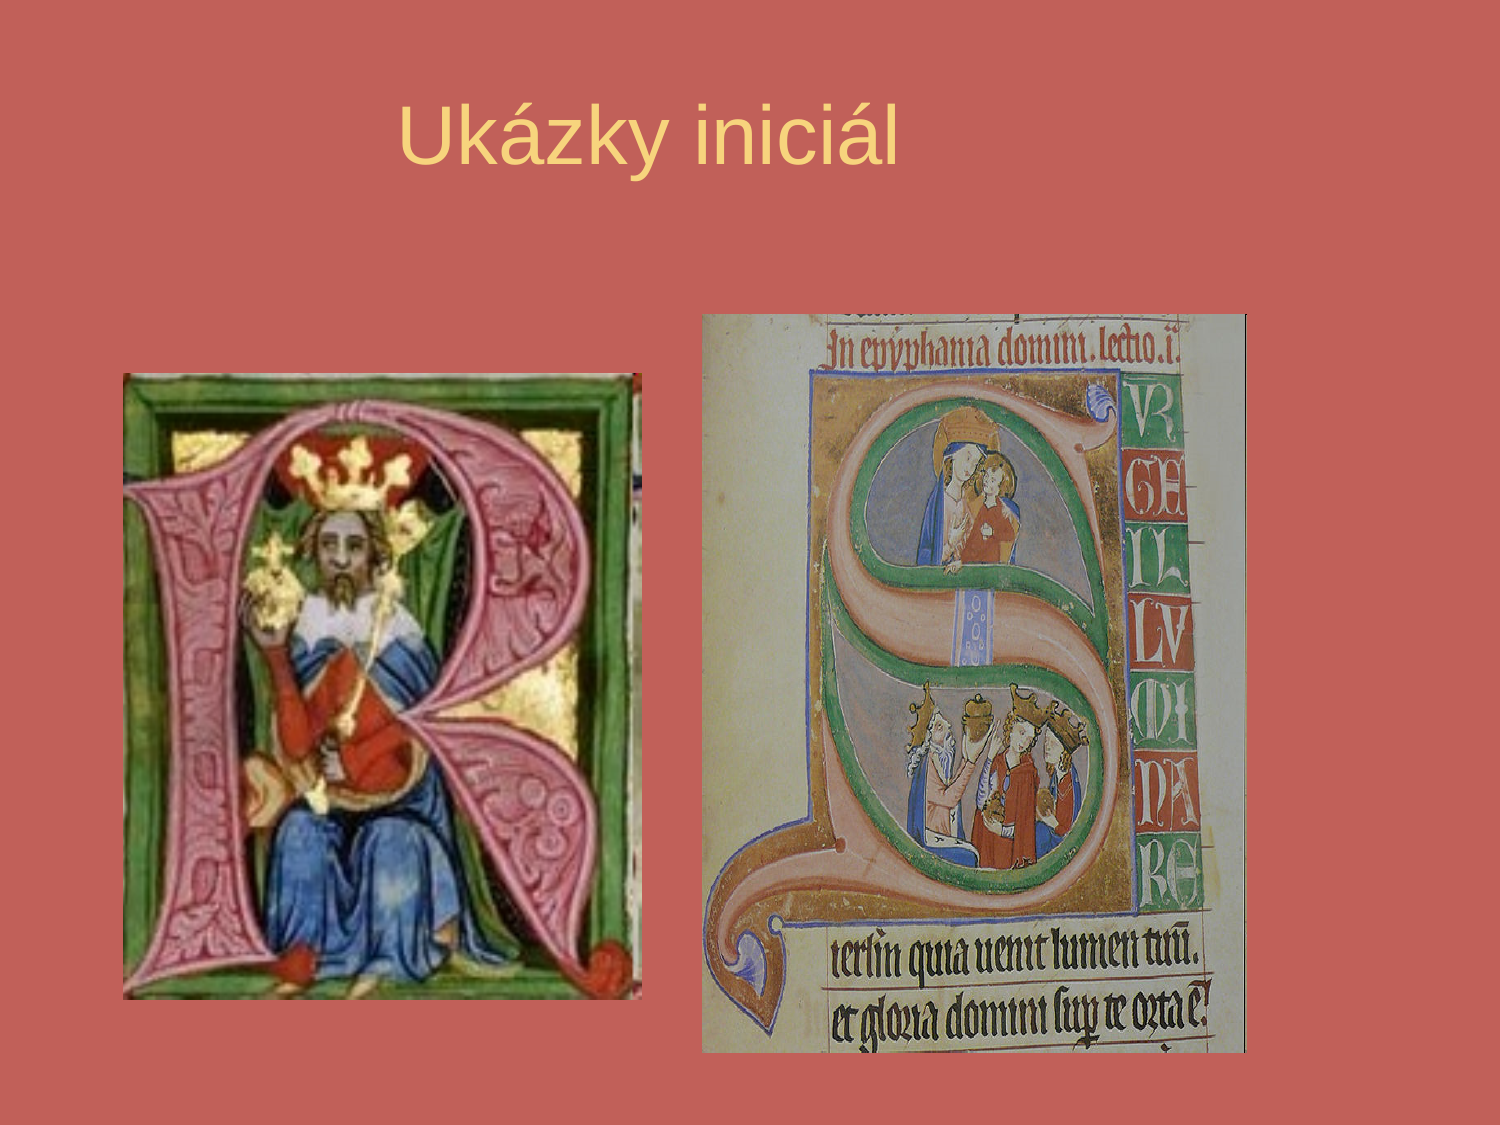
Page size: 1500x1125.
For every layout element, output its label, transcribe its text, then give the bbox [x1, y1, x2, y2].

title Ukázky iniciál [35, 37, 1263, 225]
text_box [702, 314, 1247, 1053]
text_box [123, 373, 642, 1001]
